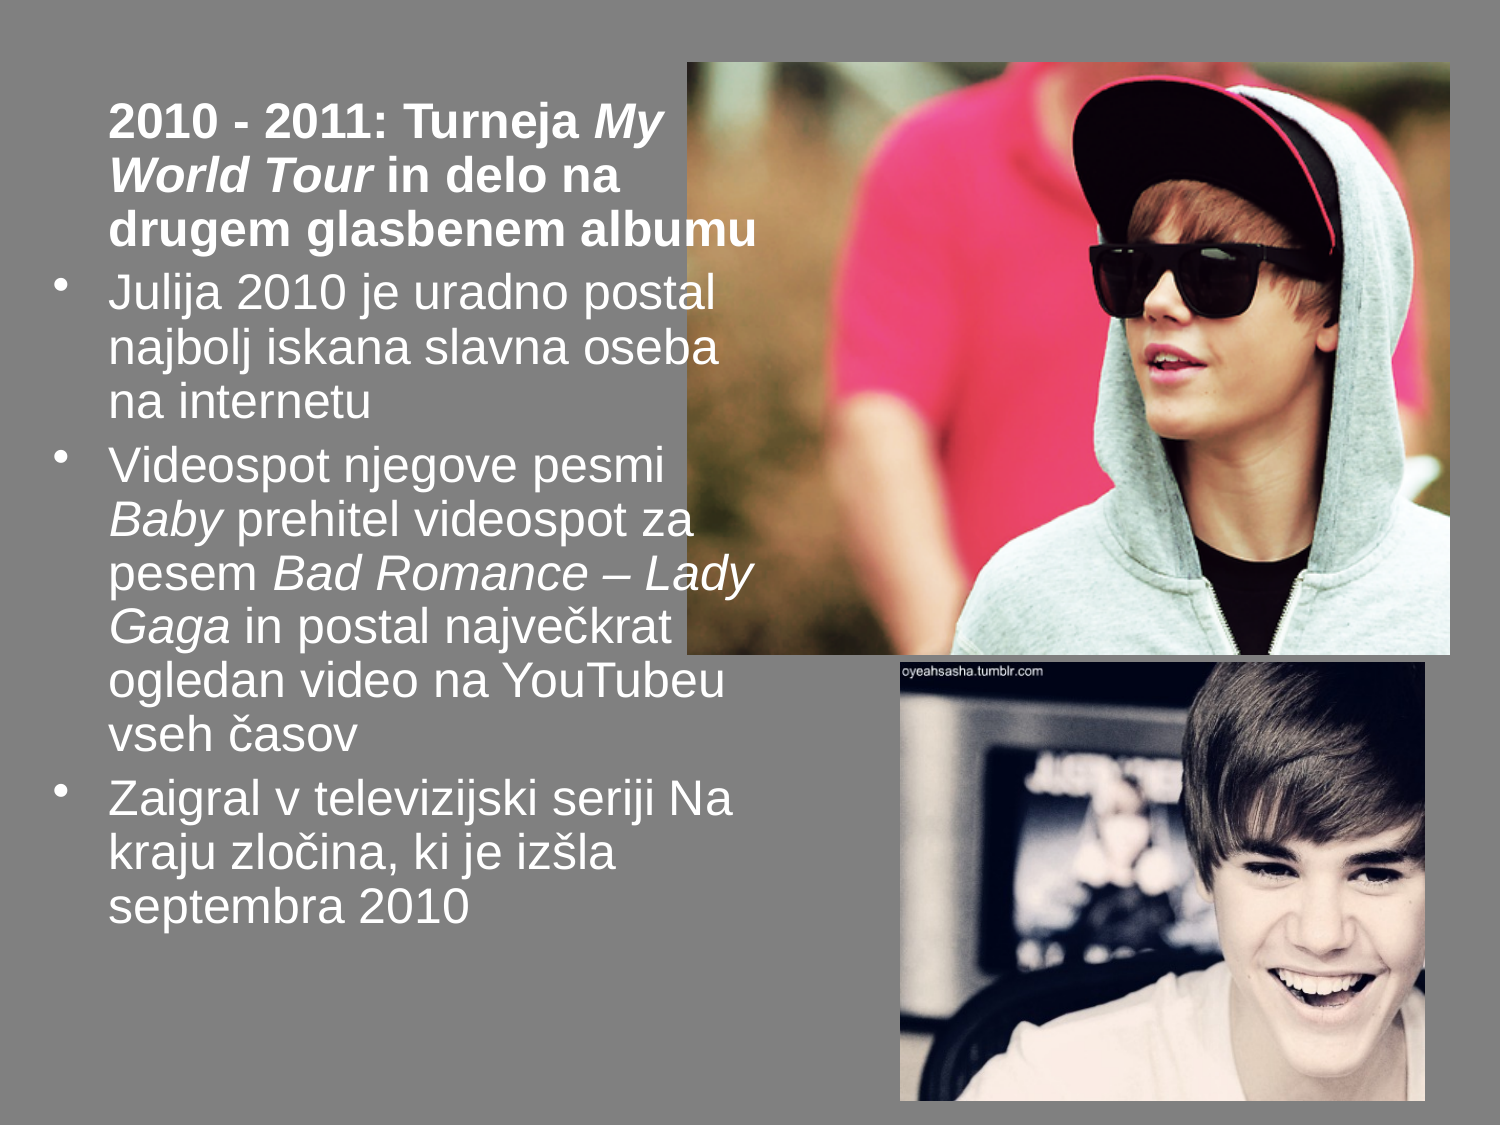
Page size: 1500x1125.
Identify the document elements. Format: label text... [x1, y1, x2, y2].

picture [900, 662, 1425, 1101]
picture [687, 62, 1450, 655]
list 2010 - 2011: Turneja My World Tour in delo na drugem glasbenem albumu Julija 2010 je uradno postal najbolj iskana slavna oseba na internetu Videospot njegove pesmi Baby prehitel videospot za pesem Bad Romance – Lady Gaga in postal največkrat ogledan video na YouTubeu vseh časov Zaigral v televizijski seriji Na kraju zločina, ki je izšla septembra 2010 [37, 87, 800, 1025]
